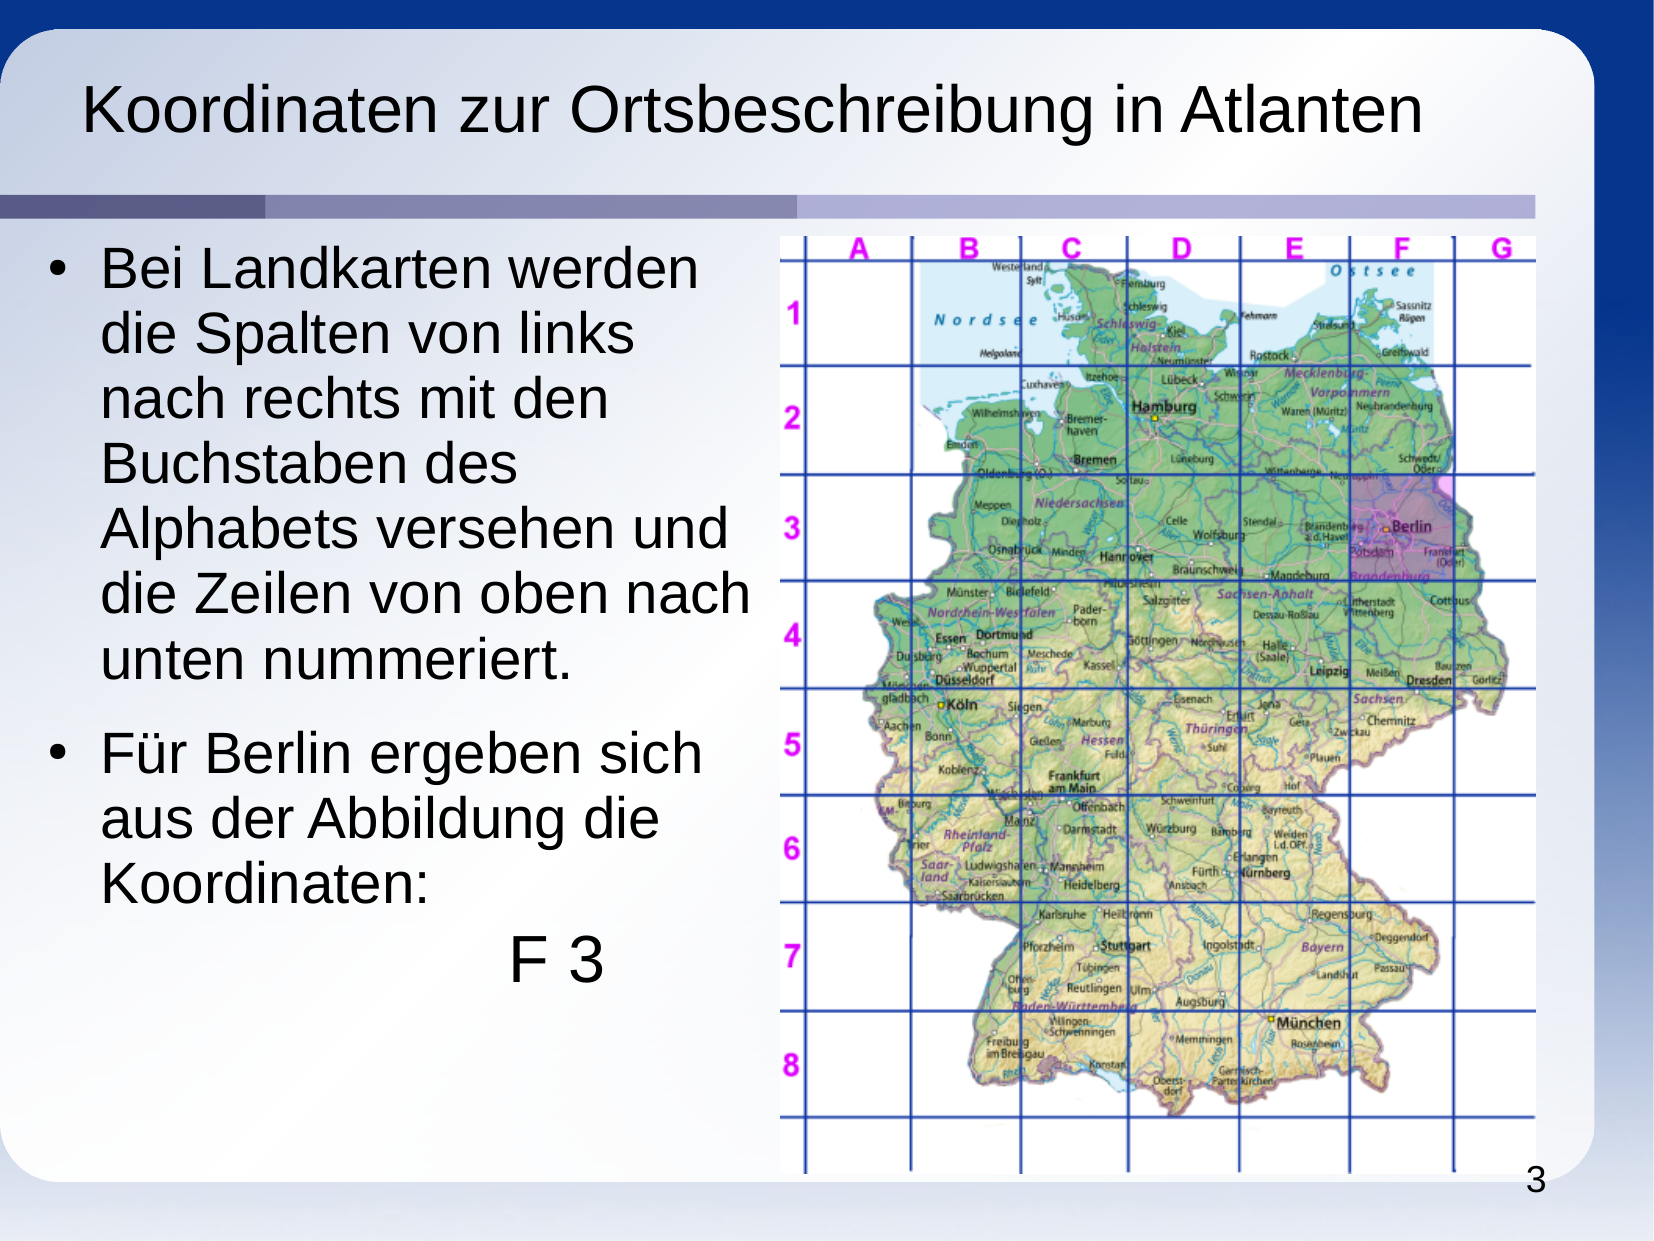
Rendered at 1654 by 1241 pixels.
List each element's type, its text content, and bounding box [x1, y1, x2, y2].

text_box F 3 [475, 914, 621, 1004]
title Koordinaten zur Ortsbeschreibung in Atlanten [59, 59, 1506, 160]
picture [0, 0, 1654, 1151]
text_box <Nummer> [1511, 1151, 1654, 1223]
picture [780, 236, 1536, 1174]
list Bei Landkarten werden die Spalten von links nach rechts mit den Buchstaben des Alphabets versehen und die Zeilen von oben nach unten nummeriert. Für Berlin ergeben sich aus der Abbildung die Koordinaten: [29, 236, 768, 945]
picture [0, 1133, 1654, 1241]
